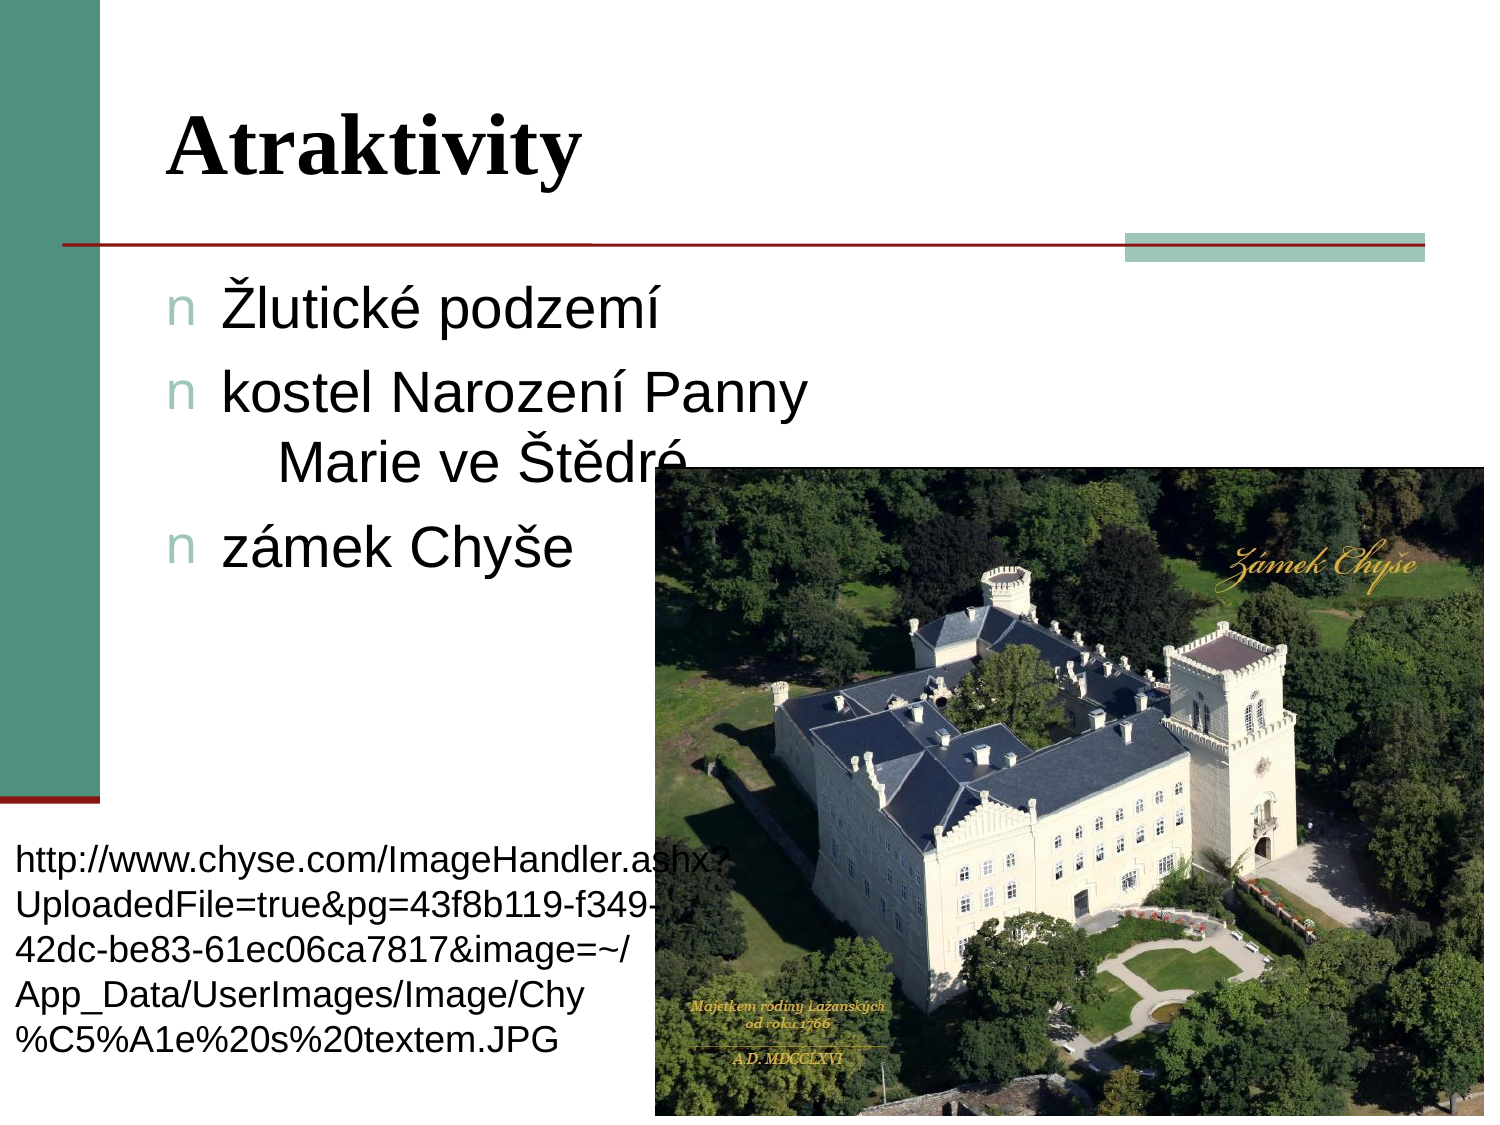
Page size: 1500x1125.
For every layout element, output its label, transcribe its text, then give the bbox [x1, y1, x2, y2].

picture [655, 467, 1484, 1116]
title Atraktivity [150, 45, 1426, 234]
text_box http://www.chyse.com/ImageHandler.ashx?UploadedFile=true&pg=43f8b119-f349-42dc-be83-61ec06ca7817&image=~/App_Data/UserImages/Image/Chy%C5%A1e%20s%20textem.JPG [0, 827, 750, 1067]
list Žlutické podzemí kostel Narození Panny Marie ve Štědré zámek Chyše [150, 262, 1426, 827]
